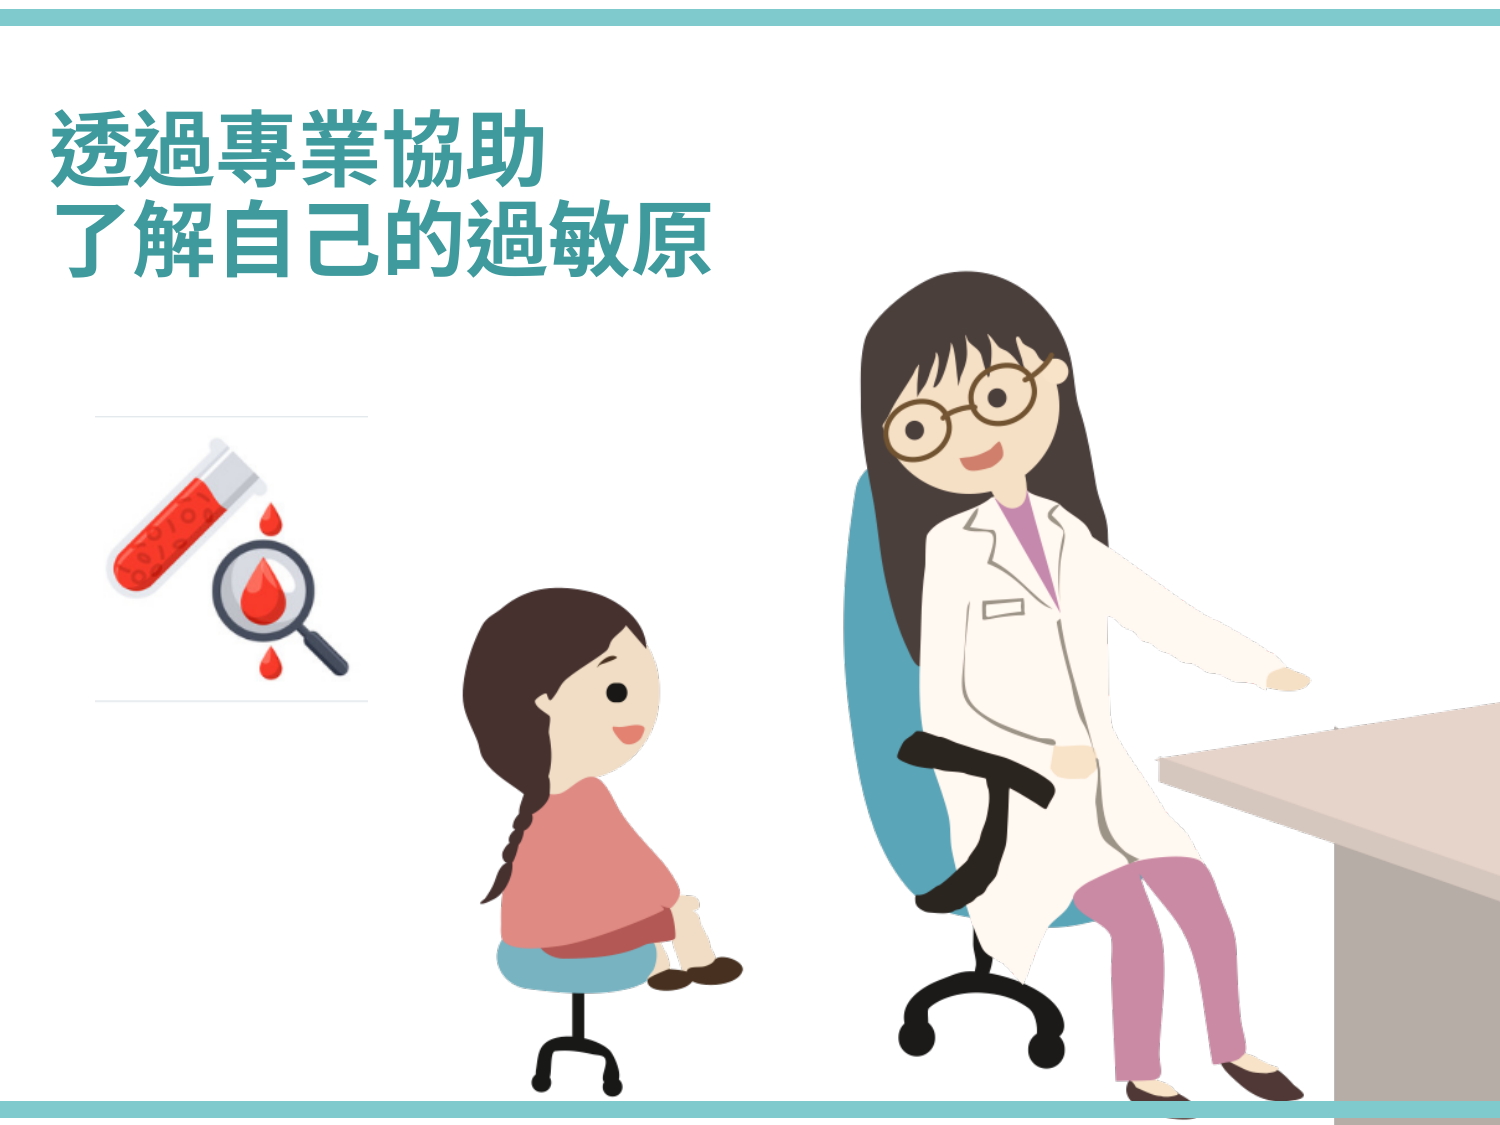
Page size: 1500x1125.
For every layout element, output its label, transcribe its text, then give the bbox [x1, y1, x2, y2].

text_box [0, 9, 1500, 26]
text_box [0, 1101, 1500, 1118]
picture [231, 1118, 1500, 1125]
picture [95, 173, 1500, 1101]
title 透過專業協助 了解自己的過敏原 [34, 89, 1329, 308]
